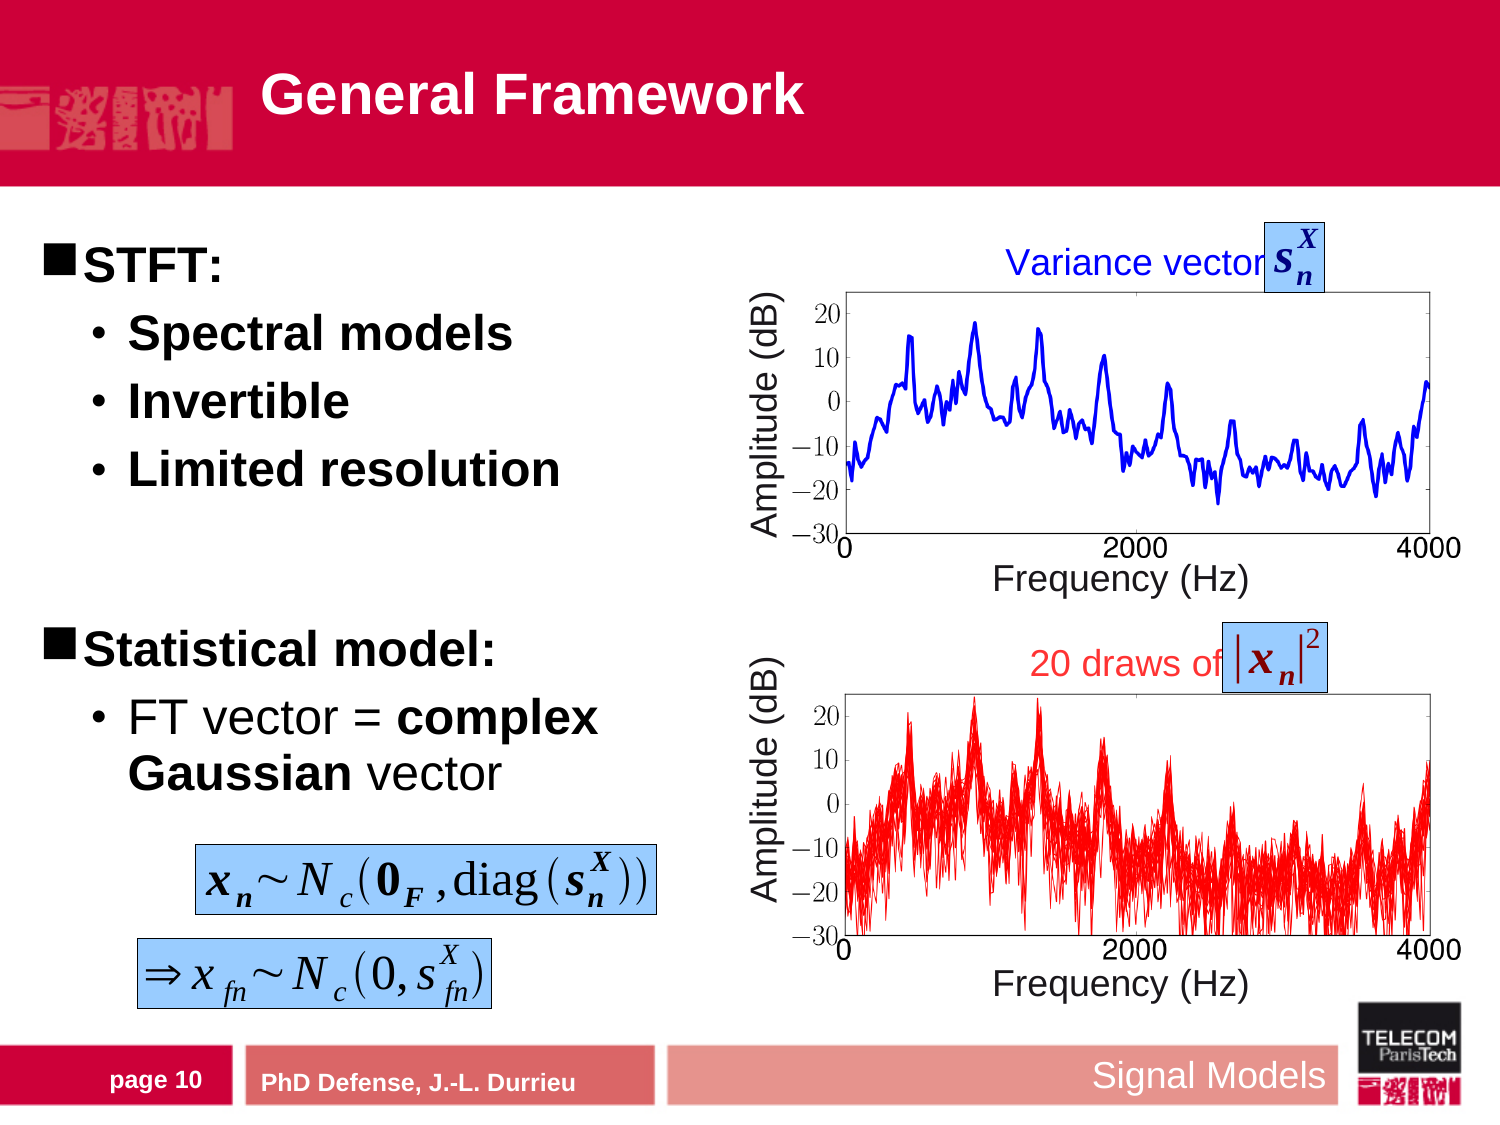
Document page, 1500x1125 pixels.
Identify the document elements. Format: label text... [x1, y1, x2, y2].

subtitle STFT: Spectral models Invertible Limited resolution Statistical model: FT vector = complex Gaussian vector [45, 236, 796, 817]
text_box Frequency (Hz) [977, 951, 1278, 1011]
title General Framework [245, 23, 1459, 166]
chart [137, 938, 492, 1009]
text_box Amplitude (dB) [731, 607, 792, 952]
text_box Signal Models [1012, 1036, 1342, 1112]
text_box 20 draws of [1014, 631, 1222, 692]
chart [195, 844, 657, 915]
picture [0, 0, 1500, 1125]
text_box Variance vector [990, 230, 1295, 291]
chart [1222, 622, 1328, 693]
text_box Frequency (Hz) [977, 546, 1278, 606]
text_box Amplitude (dB) [731, 242, 792, 587]
chart [1264, 222, 1325, 293]
